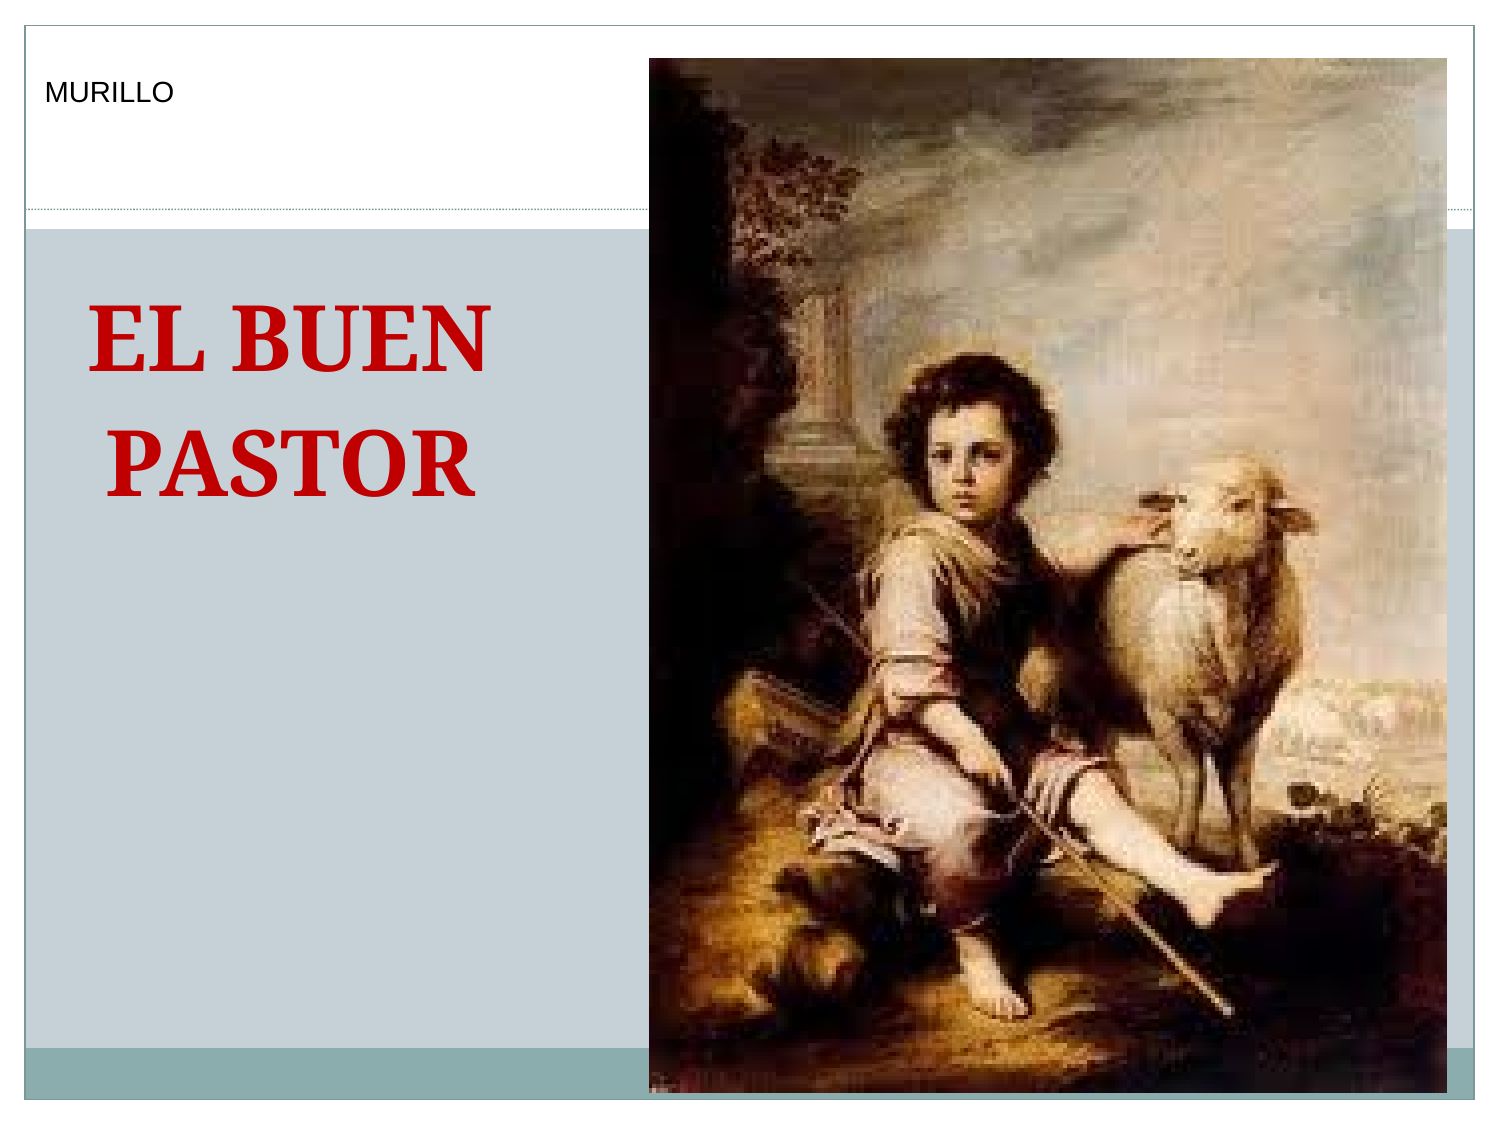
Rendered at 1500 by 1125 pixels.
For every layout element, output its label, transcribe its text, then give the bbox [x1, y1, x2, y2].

title EL BUEN PASTOR [49, 37, 532, 532]
picture [649, 58, 1447, 1093]
text_box MURILLO [29, 68, 190, 119]
